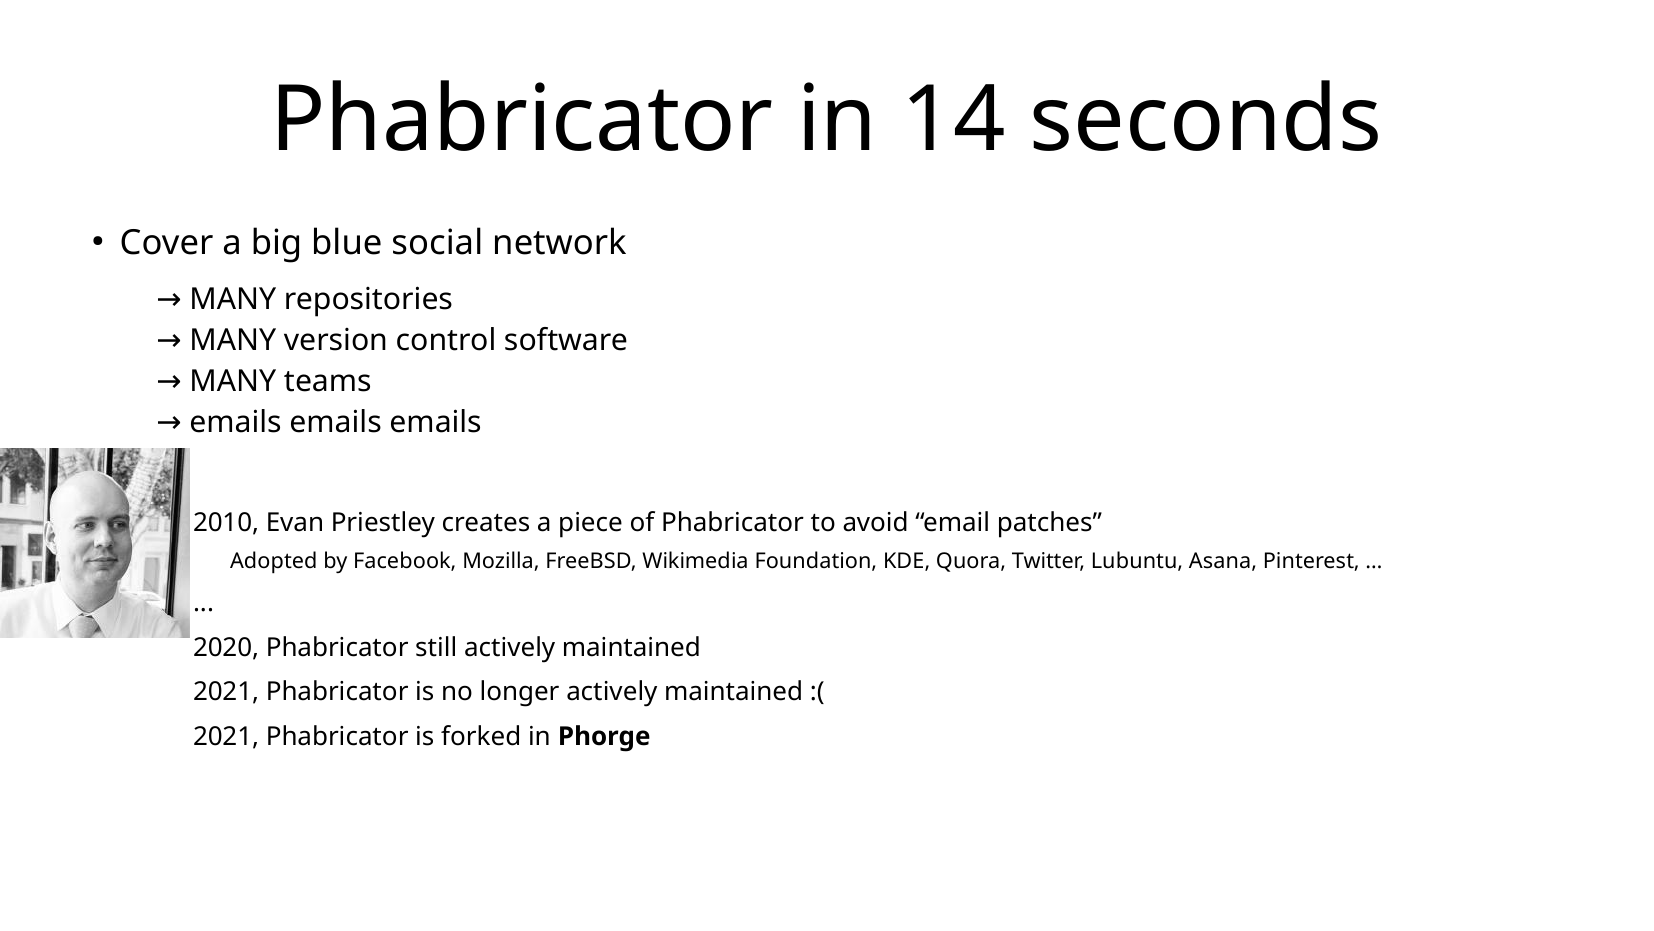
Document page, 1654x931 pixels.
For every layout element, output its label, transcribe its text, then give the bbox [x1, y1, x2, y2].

list Cover a big blue social network → MANY repositories → MANY version control software → MANY teams → emails emails emails 2010, Evan Priestley creates a piece of Phabricator to avoid “email patches” Adopted by Facebook, Mozilla, FreeBSD, Wikimedia Foundation, KDE, Quora, Twitter, Lubuntu, Asana, Pinterest, … ... 2020, Phabricator still actively maintained 2021, Phabricator is no longer actively maintained :( 2021, Phabricator is forked in Phorge [82, 217, 1571, 758]
title Phabricator in 14 seconds [82, 37, 1571, 193]
picture [0, 448, 190, 638]
